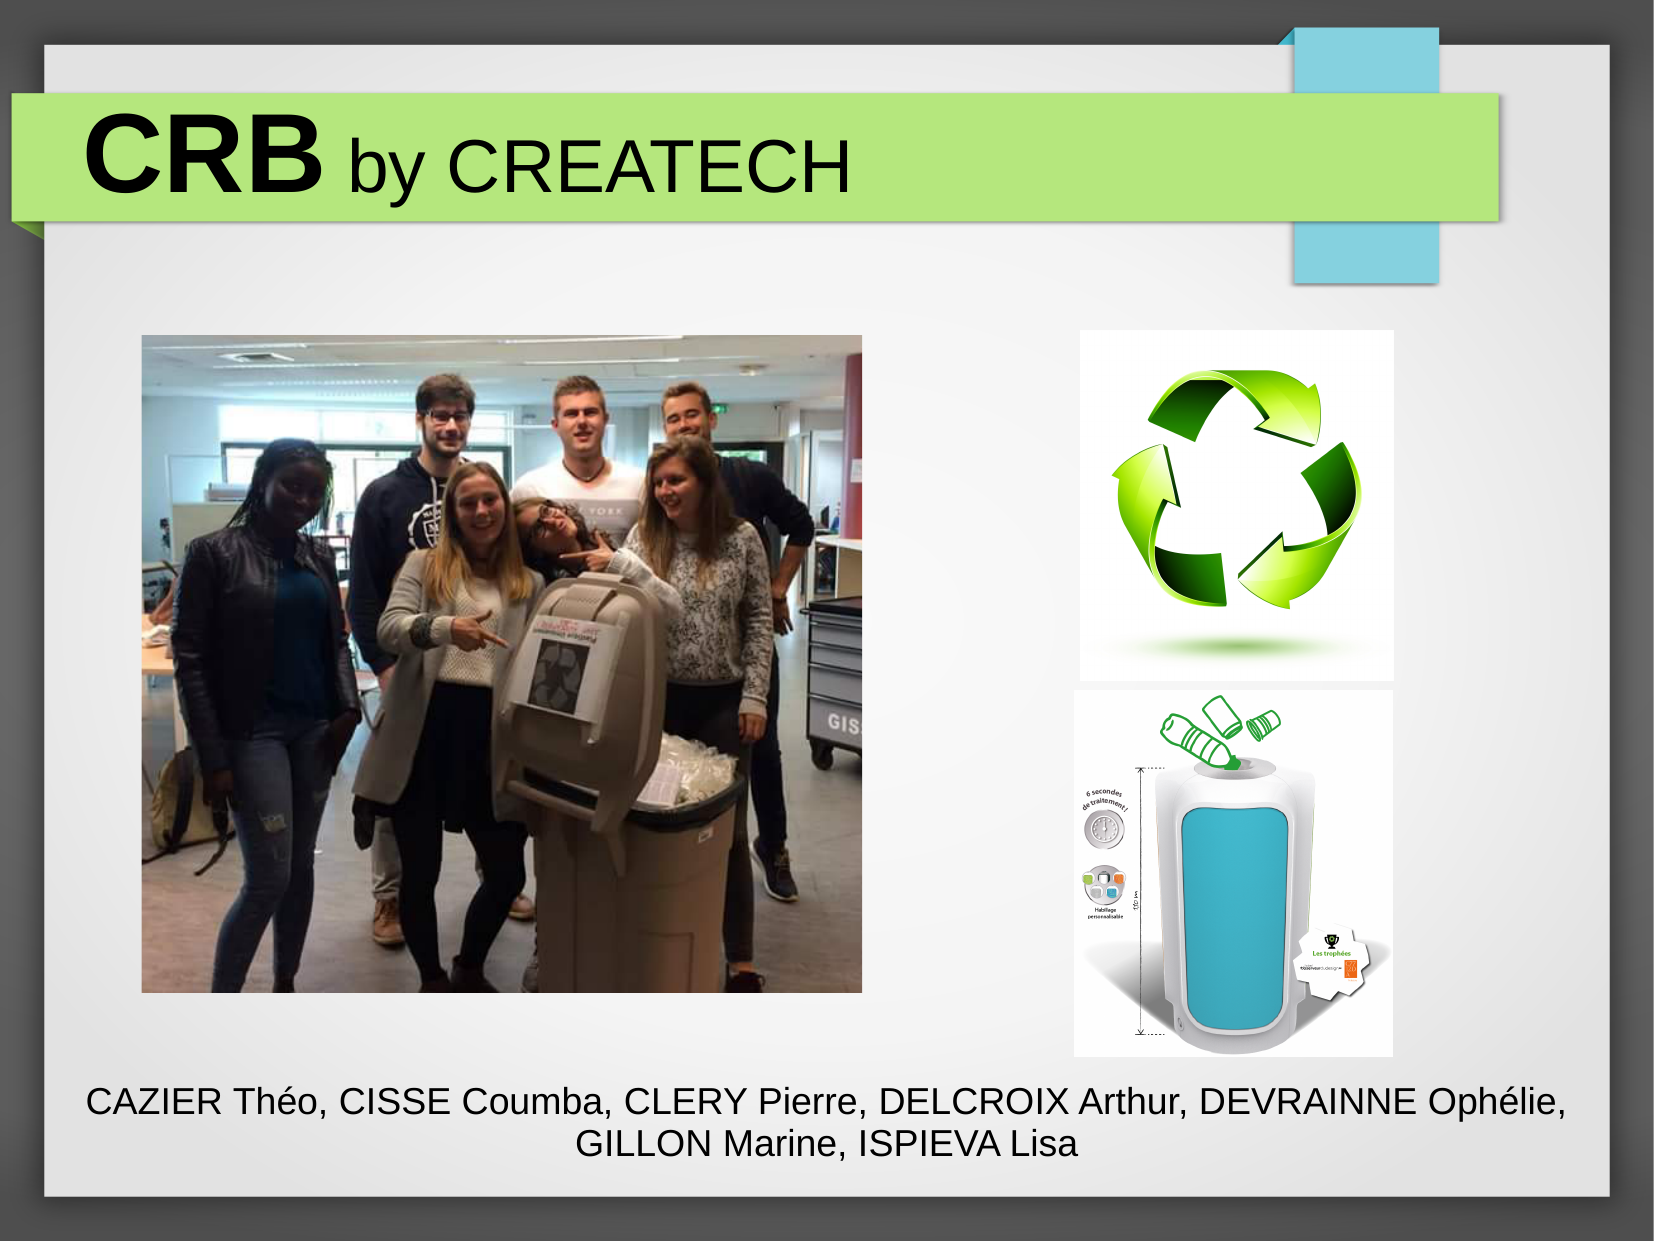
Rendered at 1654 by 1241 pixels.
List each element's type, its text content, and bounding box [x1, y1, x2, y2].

title CRB by CREATECH [82, 90, 1264, 217]
subtitle CAZIER Théo, CISSE Coumba, CLERY Pierre, DELCROIX Arthur, DEVRAINNE Ophélie, GILLON Marine, ISPIEVA Lisa [82, 1062, 1571, 1182]
picture [0, 0, 1654, 1241]
